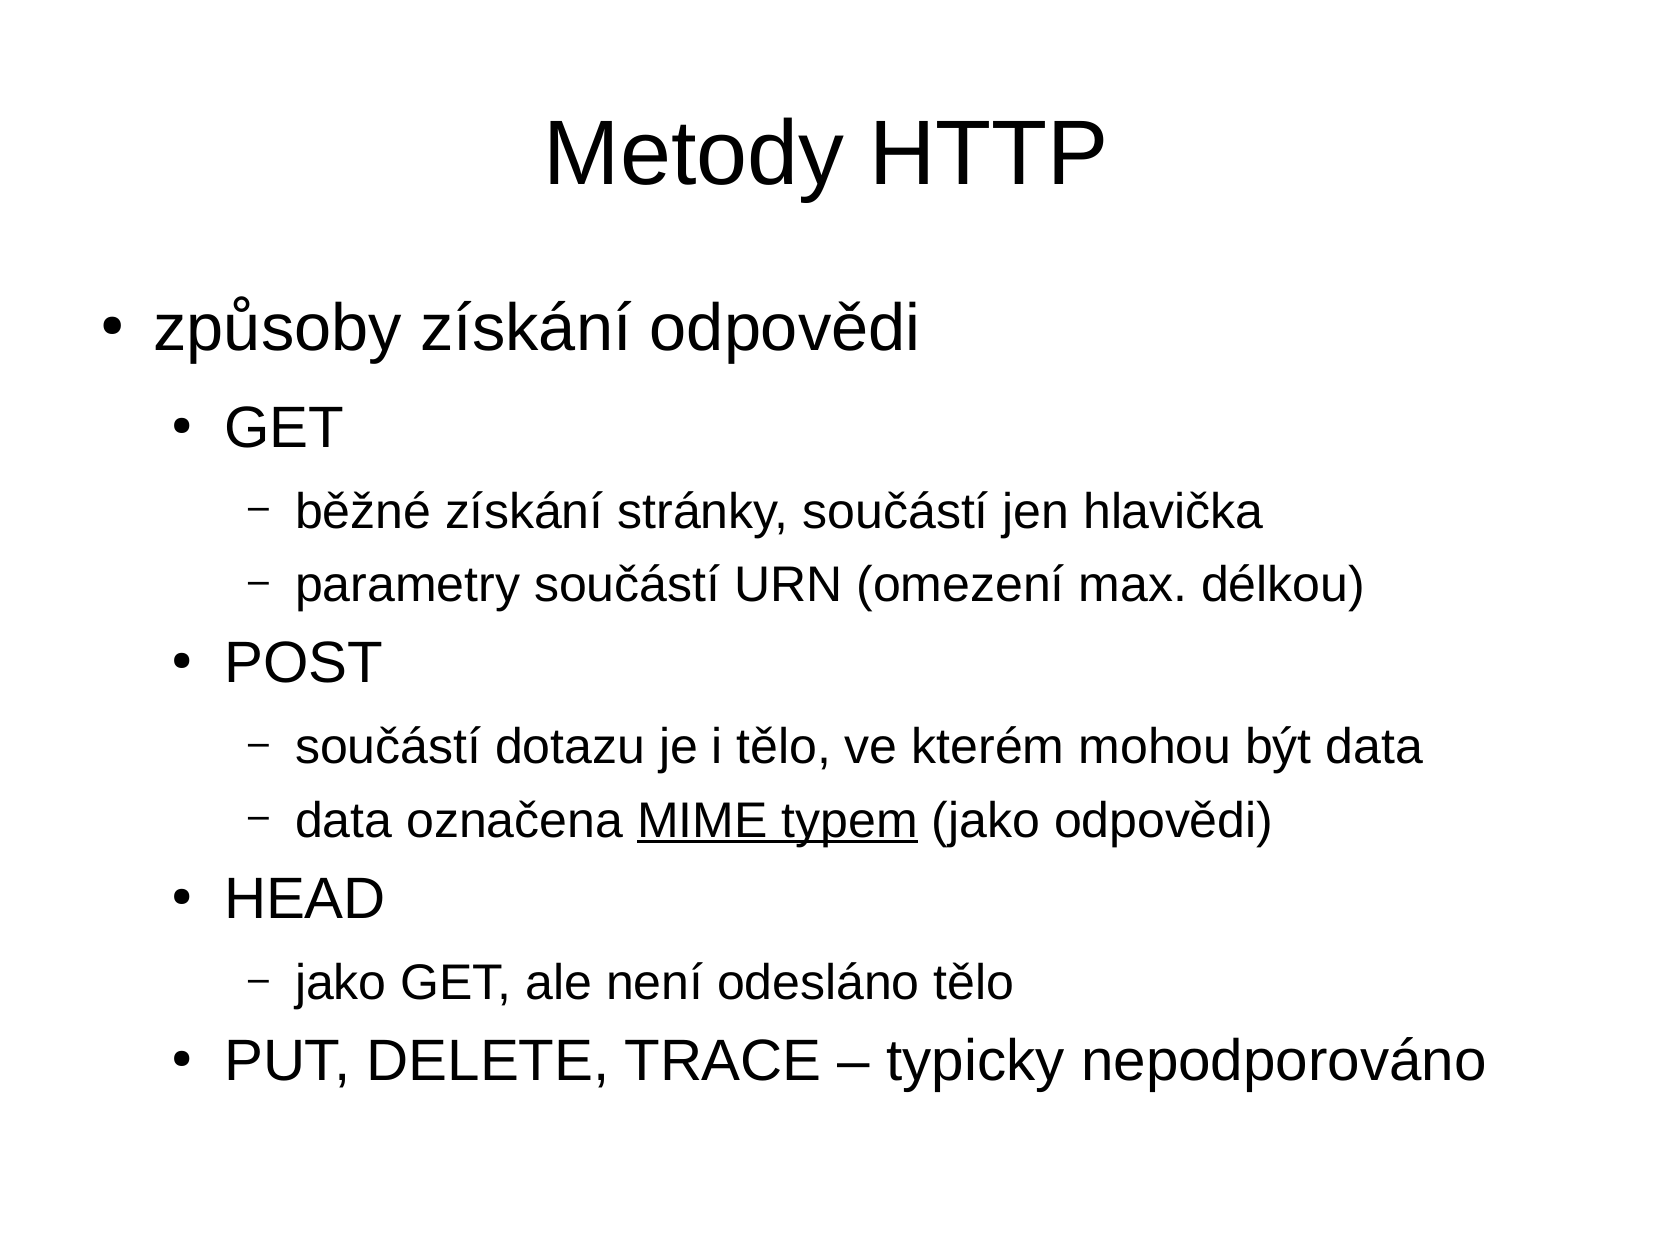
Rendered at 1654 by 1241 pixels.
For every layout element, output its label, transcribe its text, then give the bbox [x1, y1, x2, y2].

title Metody HTTP [82, 49, 1571, 257]
list způsoby získání odpovědi GET běžné získání stránky, součástí jen hlavička parametry součástí URN (omezení max. délkou) POST součástí dotazu je i tělo, ve kterém mohou být data data označena MIME typem (jako odpovědi) HEAD jako GET, ale není odesláno tělo PUT, DELETE, TRACE – typicky nepodporováno [82, 290, 1571, 1109]
